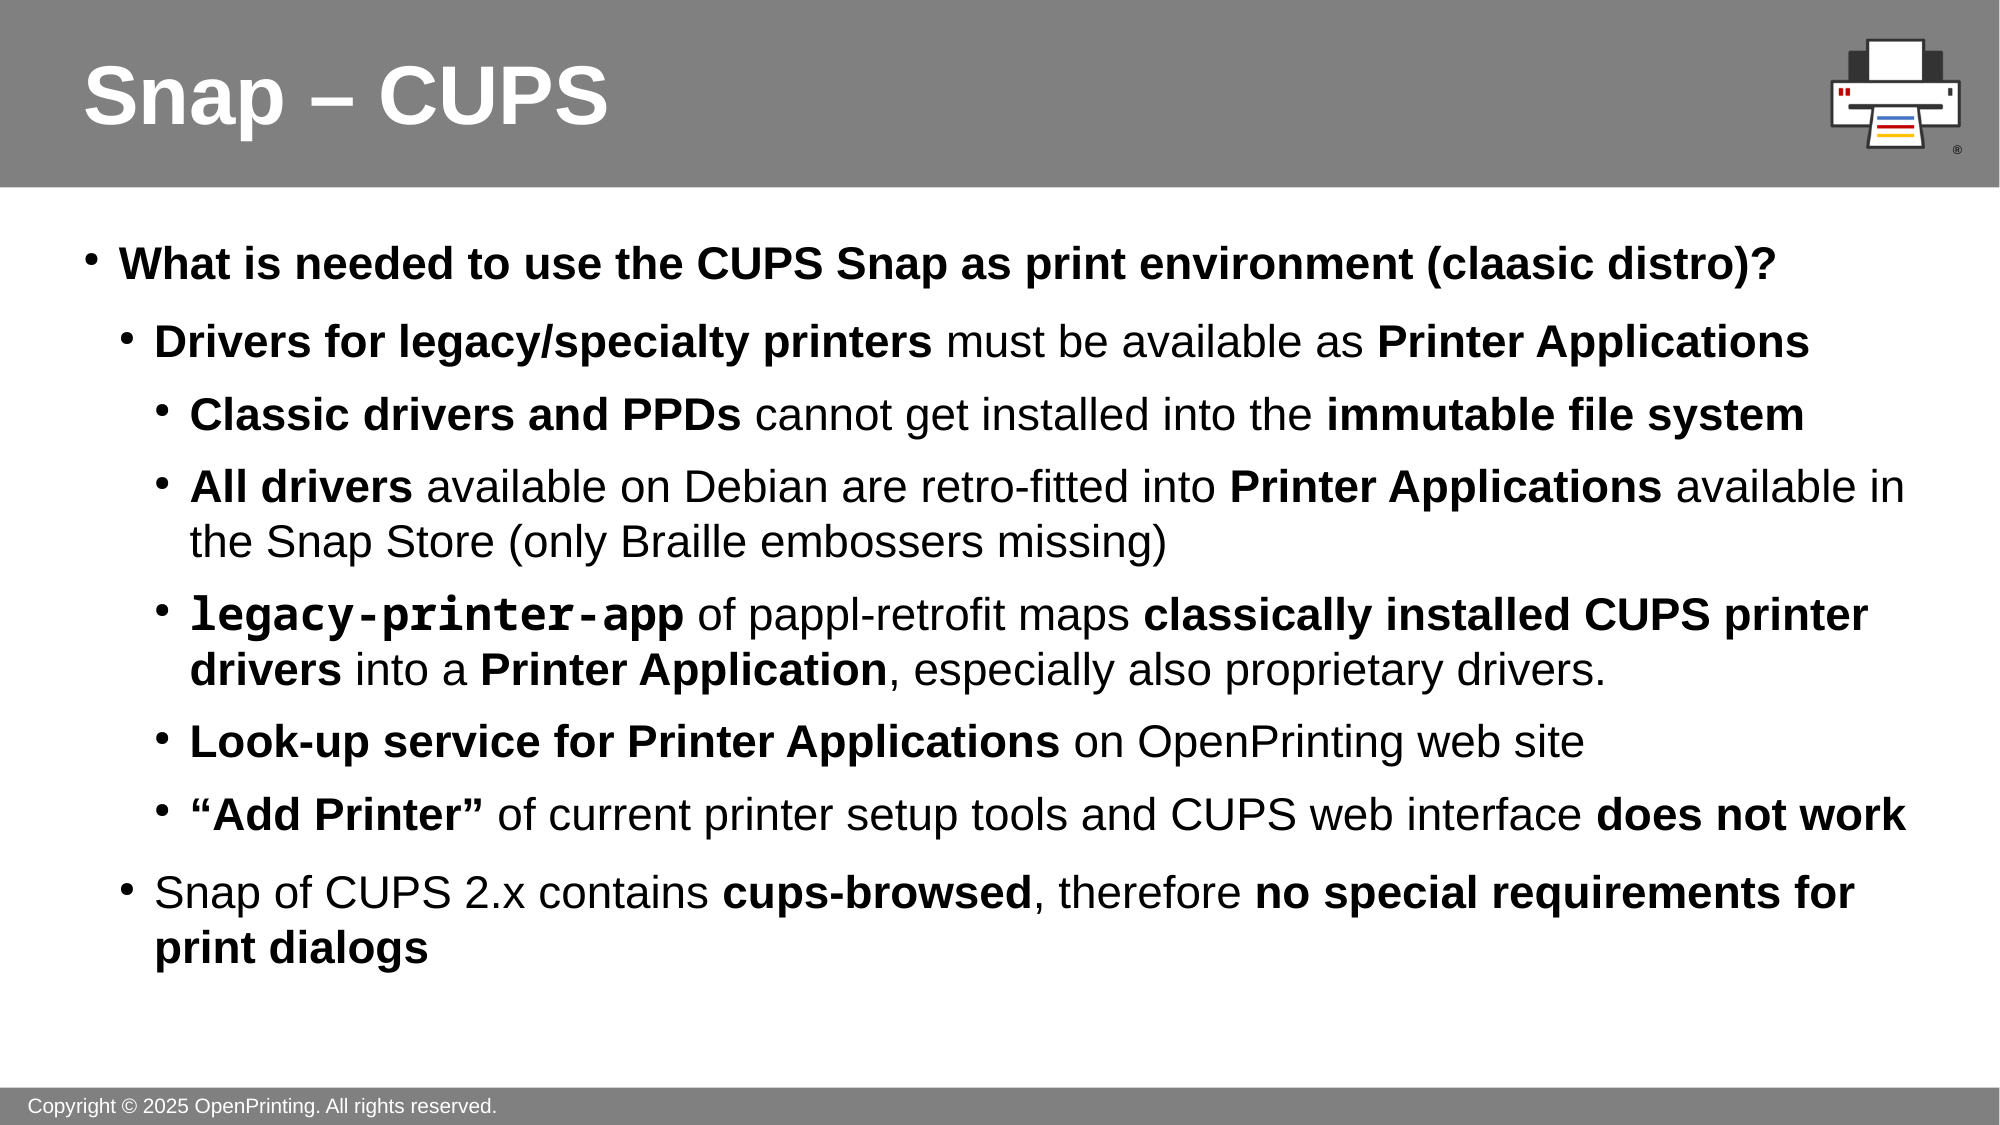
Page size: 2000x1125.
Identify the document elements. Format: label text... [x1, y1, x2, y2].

title Snap – CUPS [75, 7, 1786, 175]
list What is needed to use the CUPS Snap as print environment (claasic distro)? Drivers for legacy/specialty printers must be available as Printer Applications Classic drivers and PPDs cannot get installed into the immutable file system All drivers available on Debian are retro-fitted into Printer Applications available in the Snap Store (only Braille embossers missing) legacy-printer-app of pappl-retrofit maps classically installed CUPS printer drivers into a Printer Application, especially also proprietary drivers. Look-up service for Printer Applications on OpenPrinting web site “Add Printer” of current printer setup tools and CUPS web interface does not work Snap of CUPS 2.x contains cups-browsed, therefore no special requirements for print dialogs [75, 224, 1936, 1067]
picture [1825, 33, 1966, 154]
